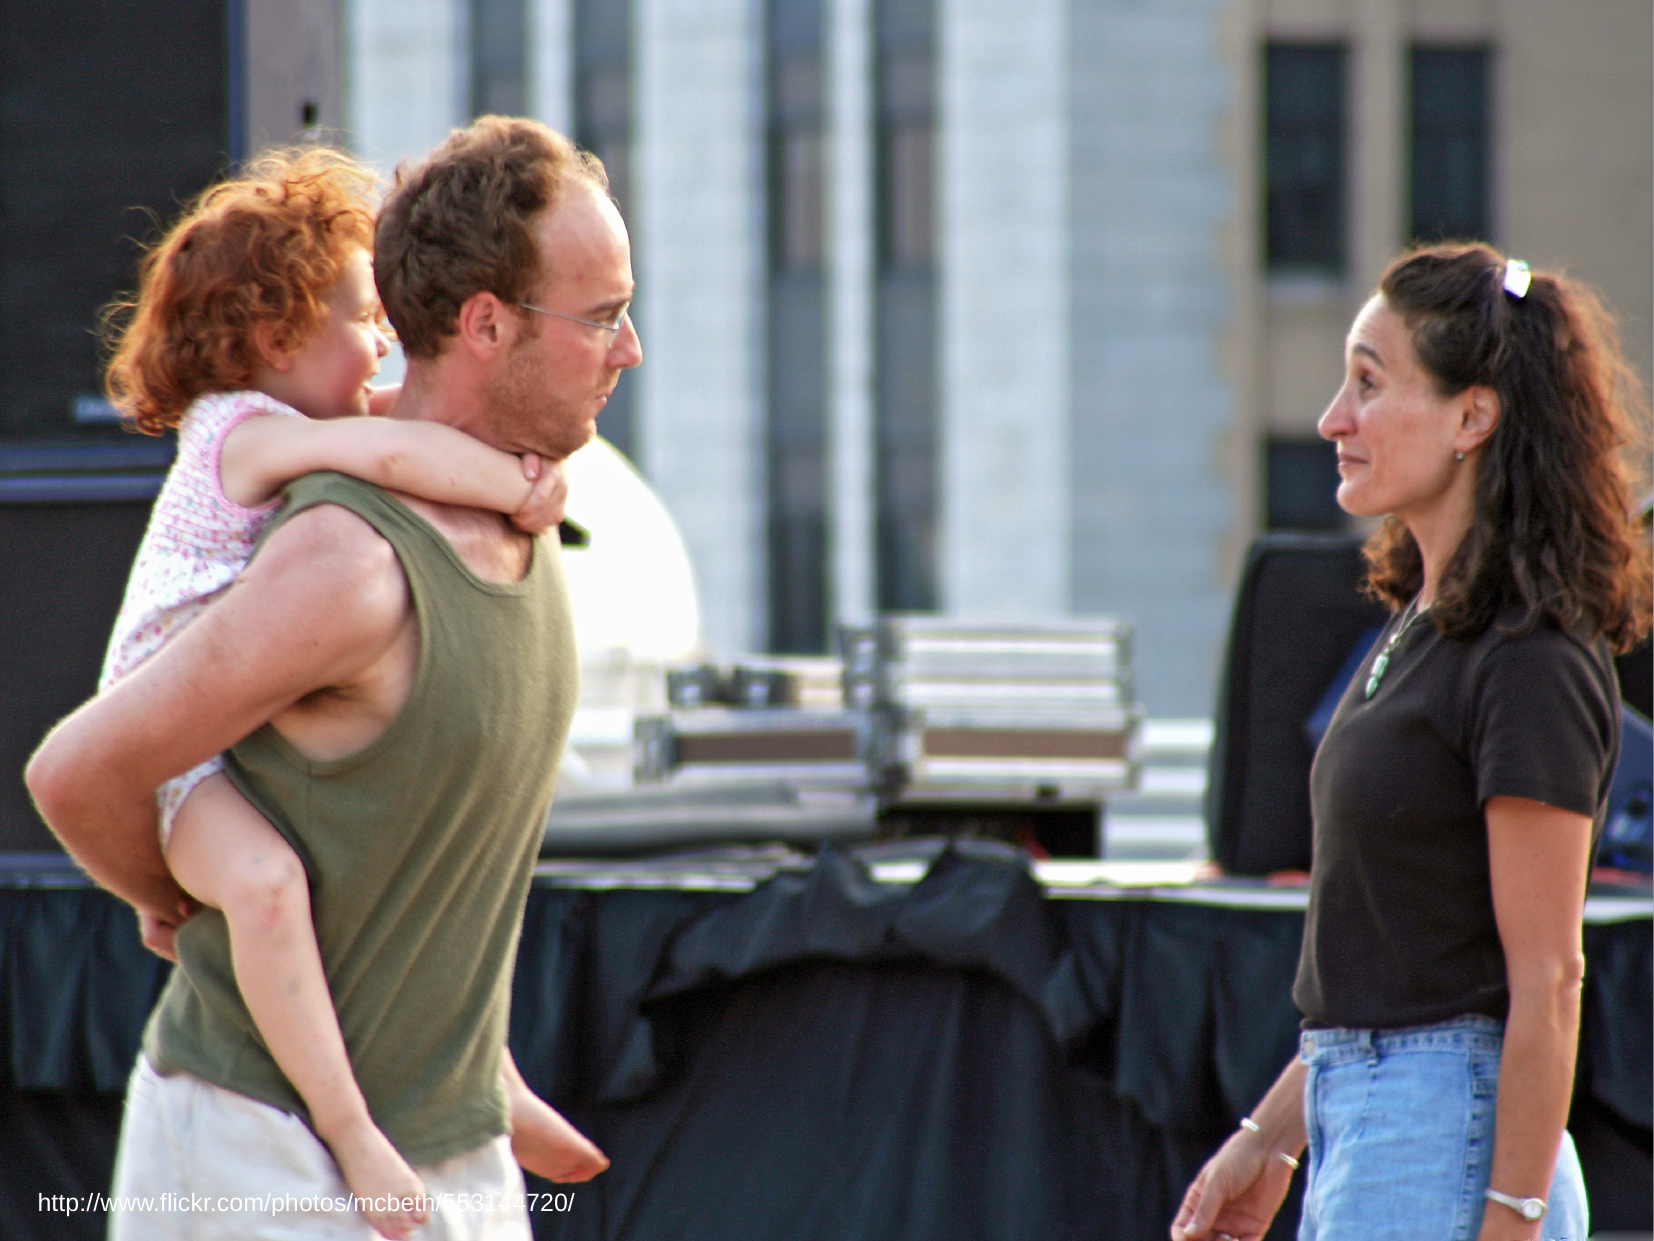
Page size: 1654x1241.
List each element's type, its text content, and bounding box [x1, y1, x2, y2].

picture [0, 0, 1654, 1241]
text_box http://www.flickr.com/photos/mcbeth/553144720/ [22, 1181, 591, 1224]
